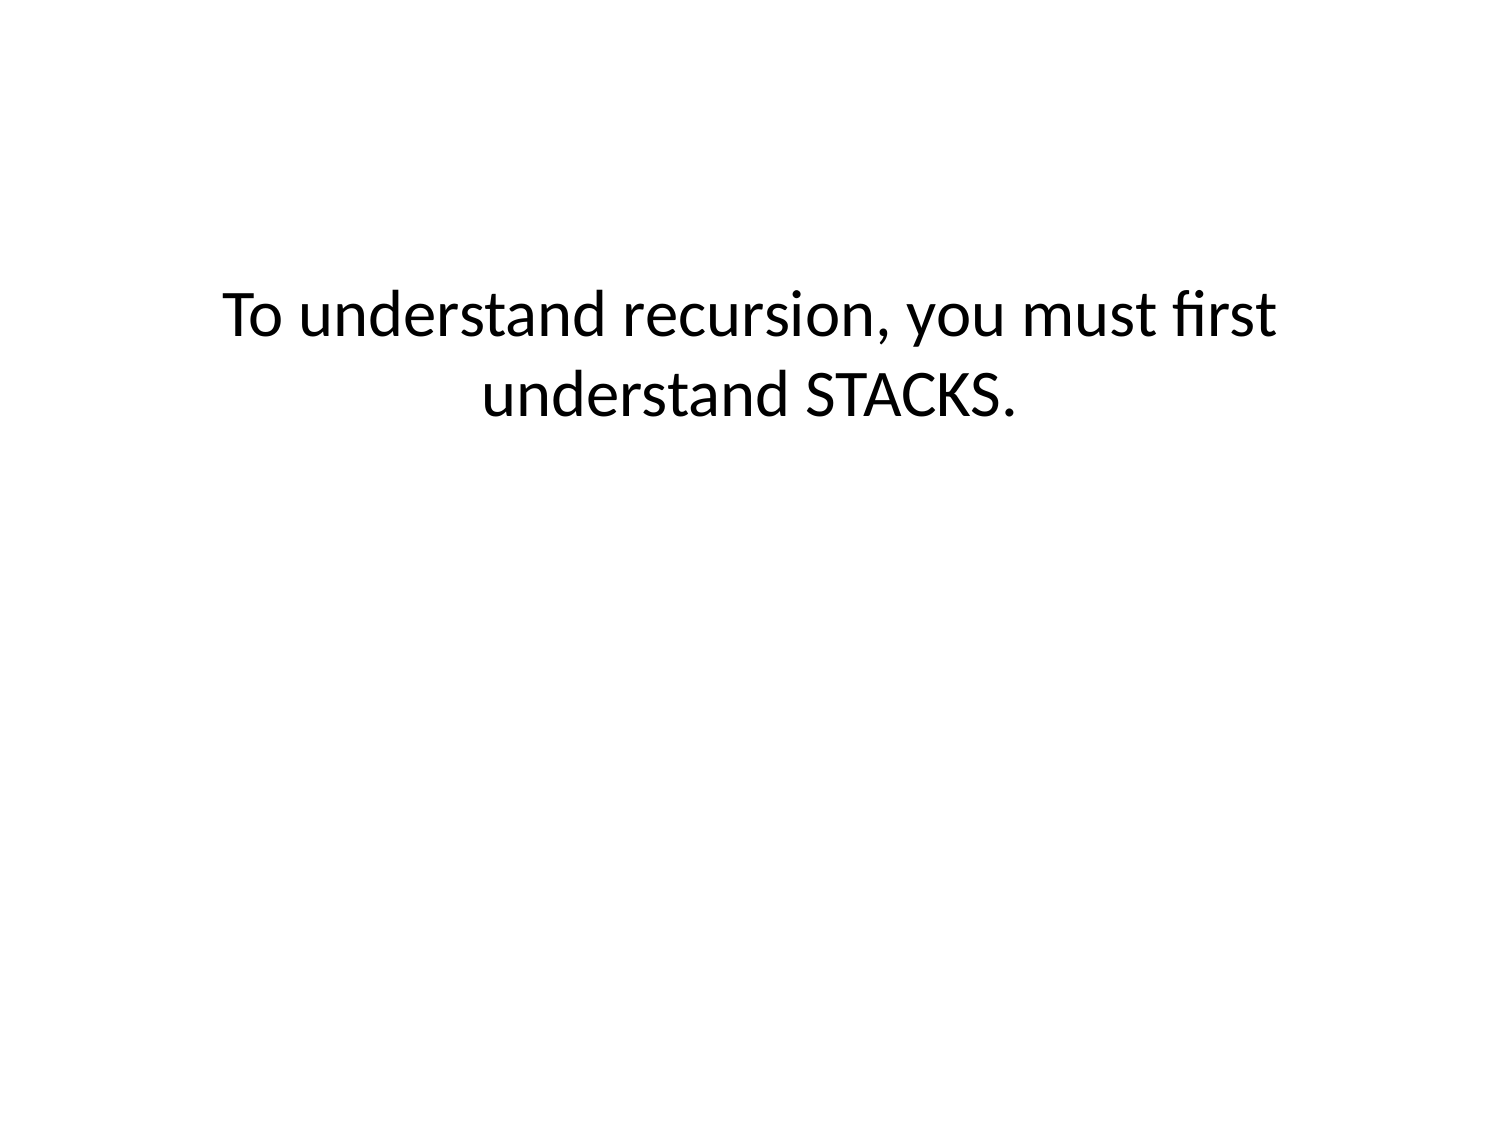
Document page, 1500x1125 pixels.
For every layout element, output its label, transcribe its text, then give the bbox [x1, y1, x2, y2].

list To understand recursion, you must first understand STACKS. [75, 262, 1425, 1005]
